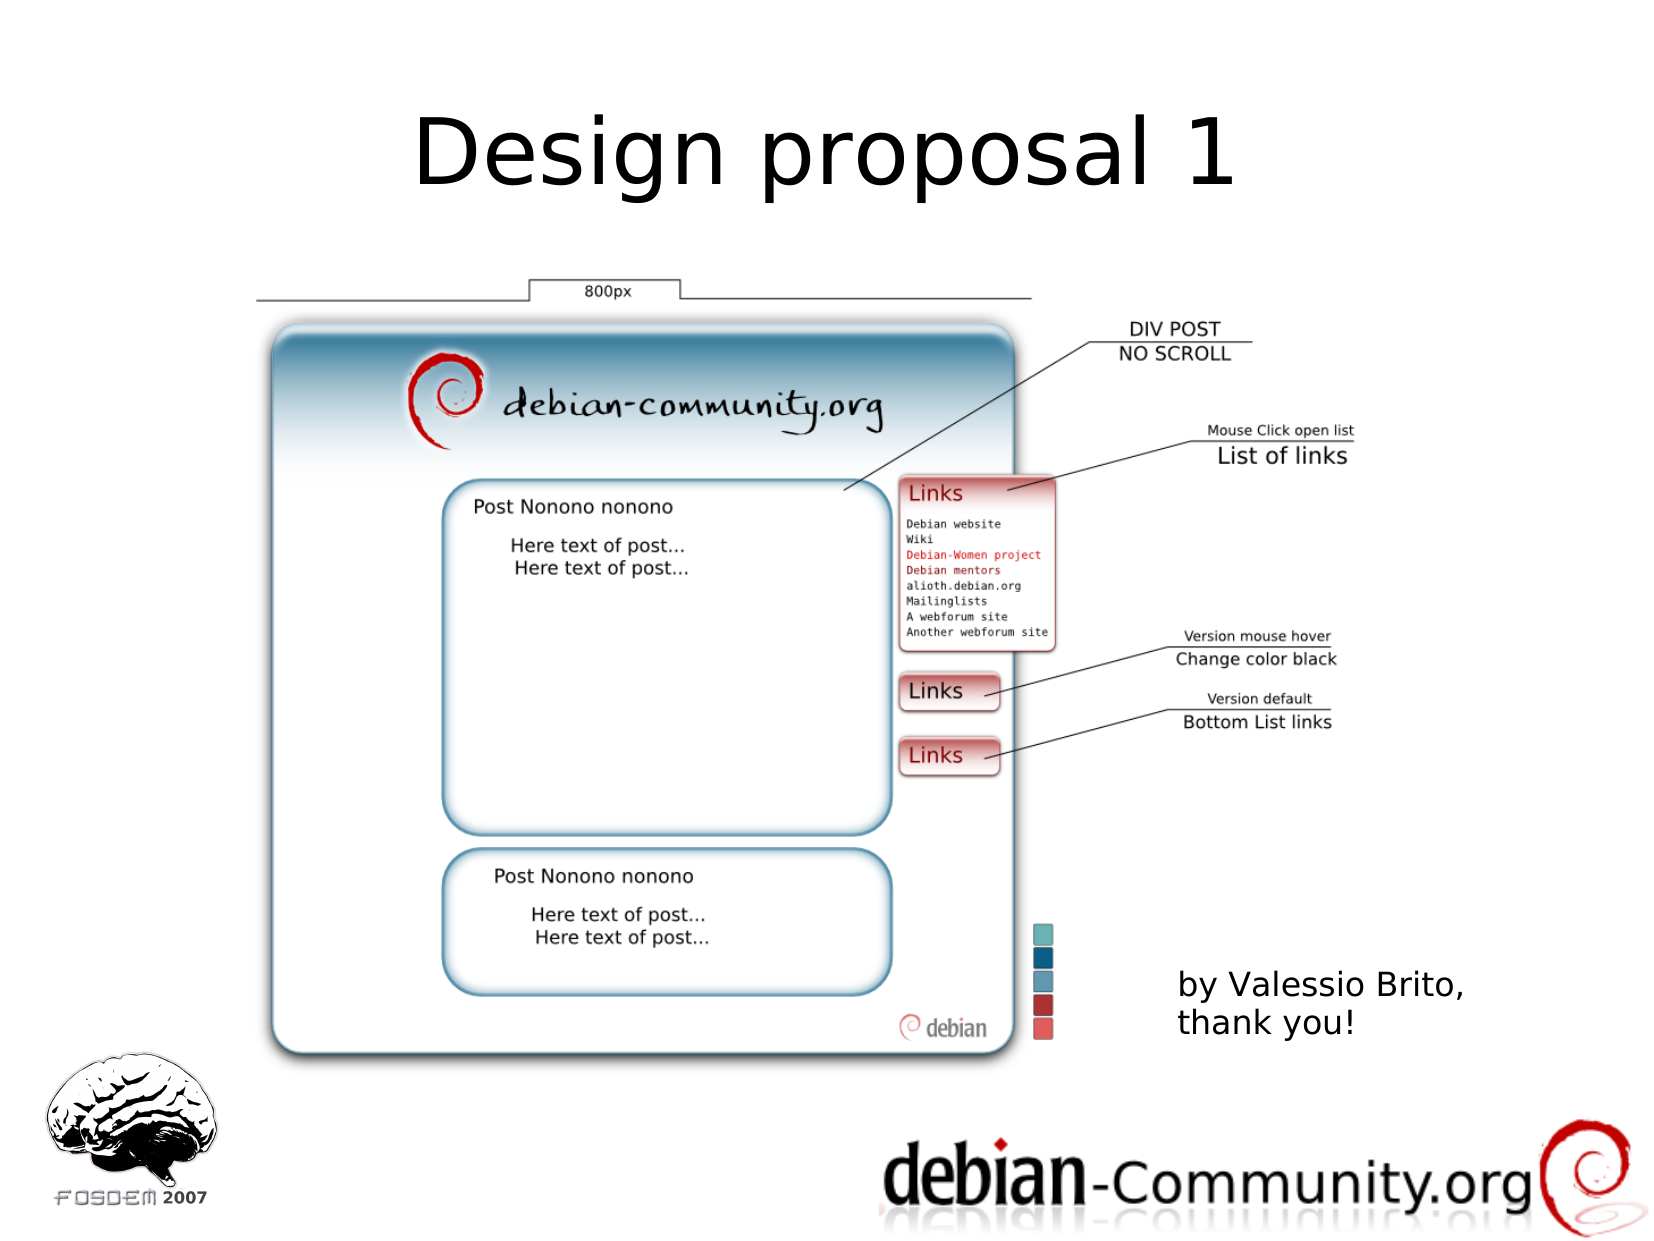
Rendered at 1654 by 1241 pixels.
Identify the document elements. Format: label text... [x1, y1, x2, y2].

text_box by Valessio Brito, thank you! [1162, 958, 1538, 1051]
picture [37, 262, 1654, 1241]
title Design proposal 1 [82, 49, 1571, 257]
